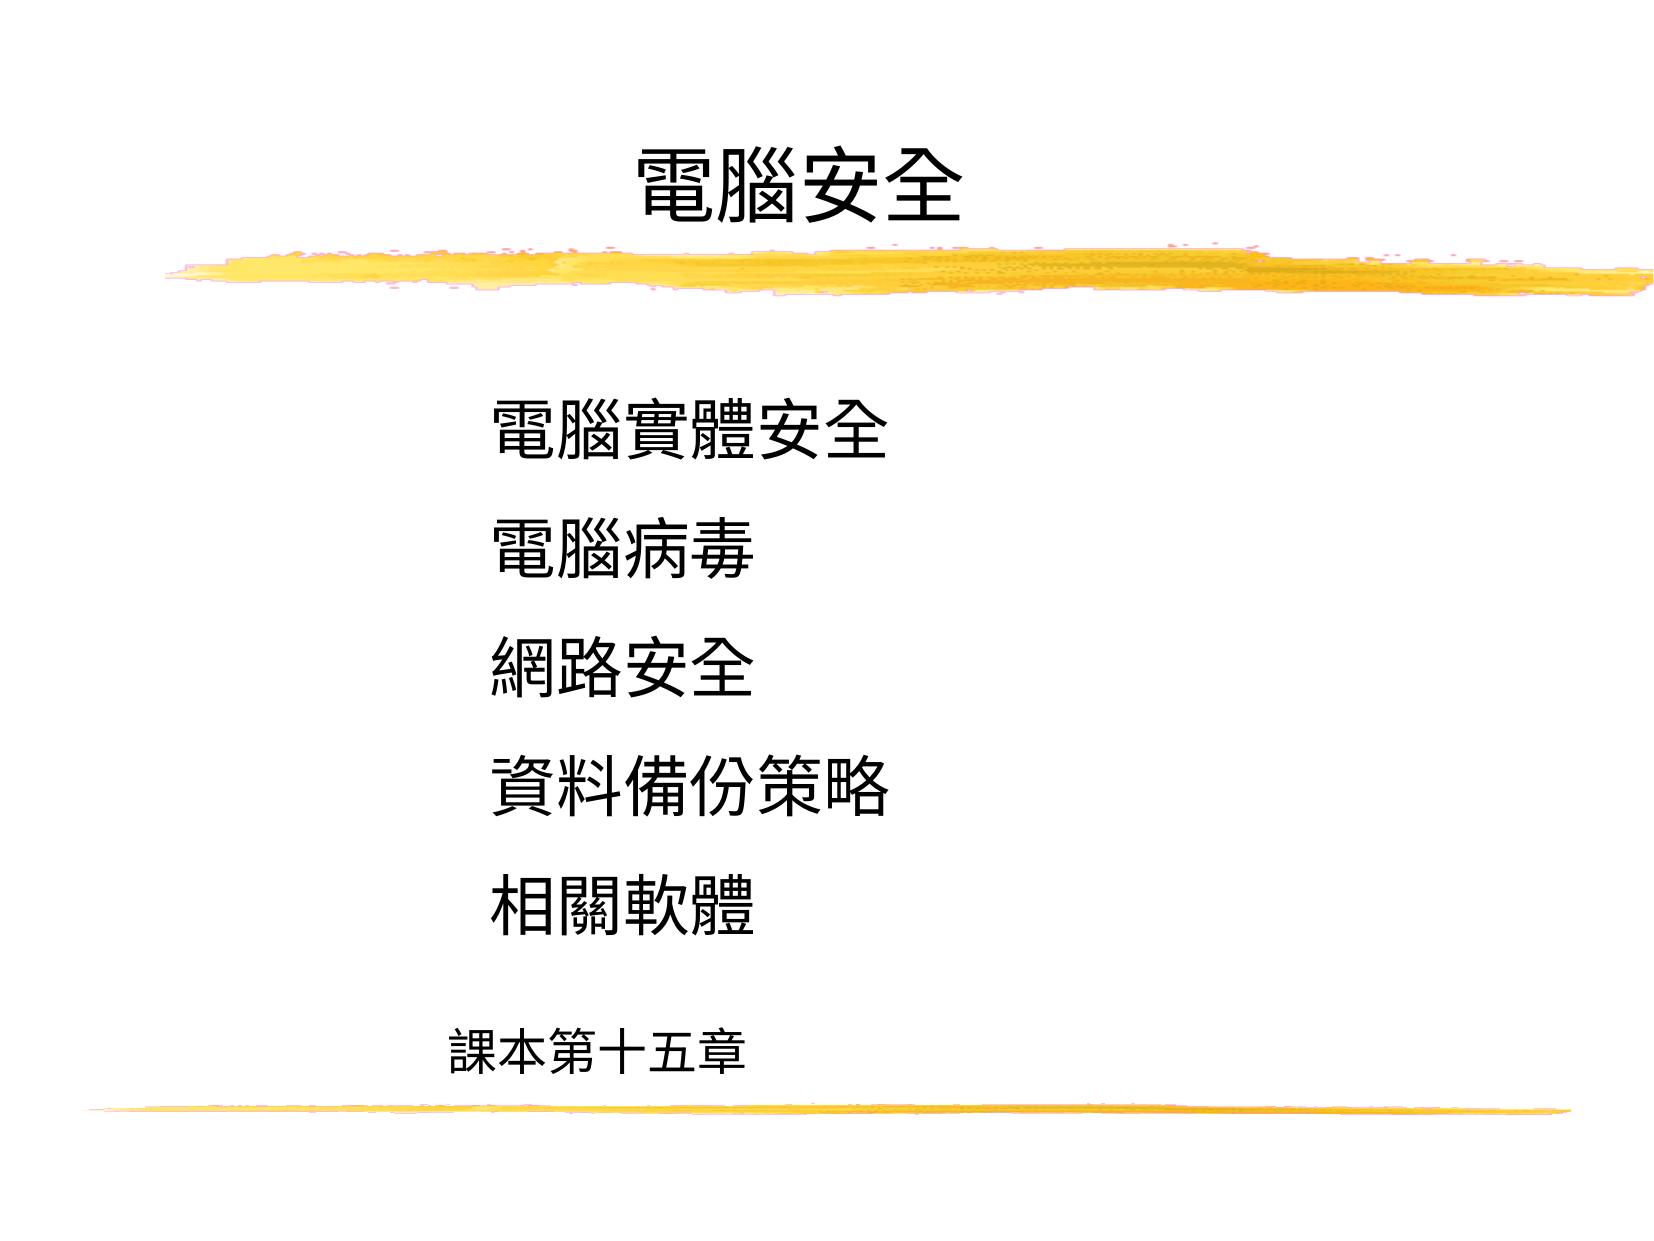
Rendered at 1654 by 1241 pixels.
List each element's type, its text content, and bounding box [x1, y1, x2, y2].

list 電腦實體安全 電腦病毒 網路安全 資料備份策略 相關軟體 [474, 361, 1550, 811]
picture [165, 237, 1654, 308]
text_box 課本第十五章 [447, 1006, 748, 1067]
picture [82, 1102, 1571, 1117]
title 電腦安全 [96, 41, 1502, 249]
